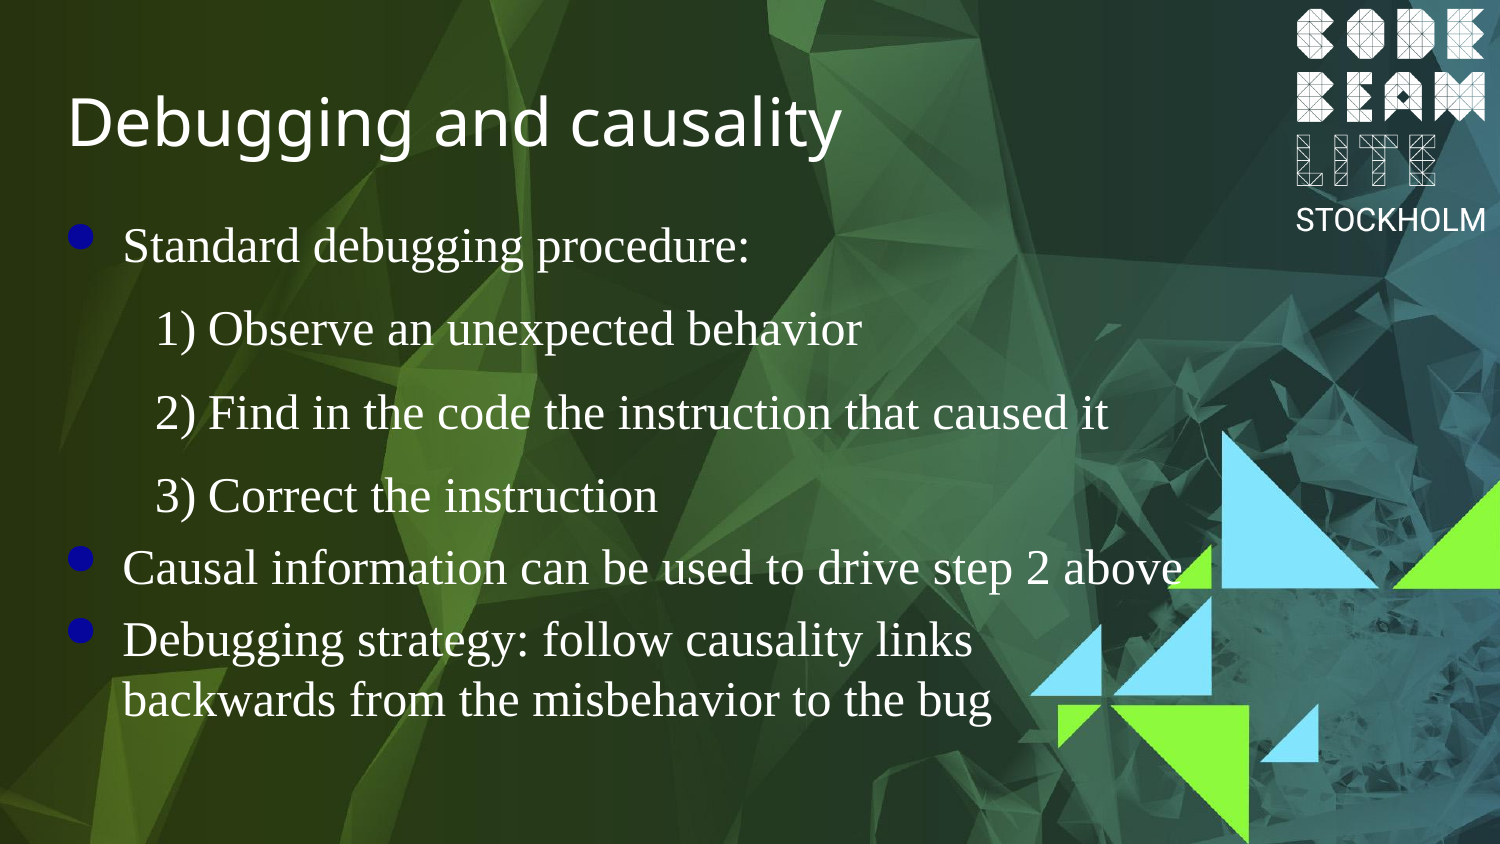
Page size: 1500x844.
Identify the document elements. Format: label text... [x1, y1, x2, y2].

title Debugging and causality [51, 72, 1449, 167]
picture [0, 0, 1500, 844]
list Standard debugging procedure: Observe an unexpected behavior Find in the code the instruction that caused it Correct the instruction Causal information can be used to drive step 2 above Debugging strategy: follow causality links backwards from the misbehavior to the bug [51, 189, 1229, 750]
